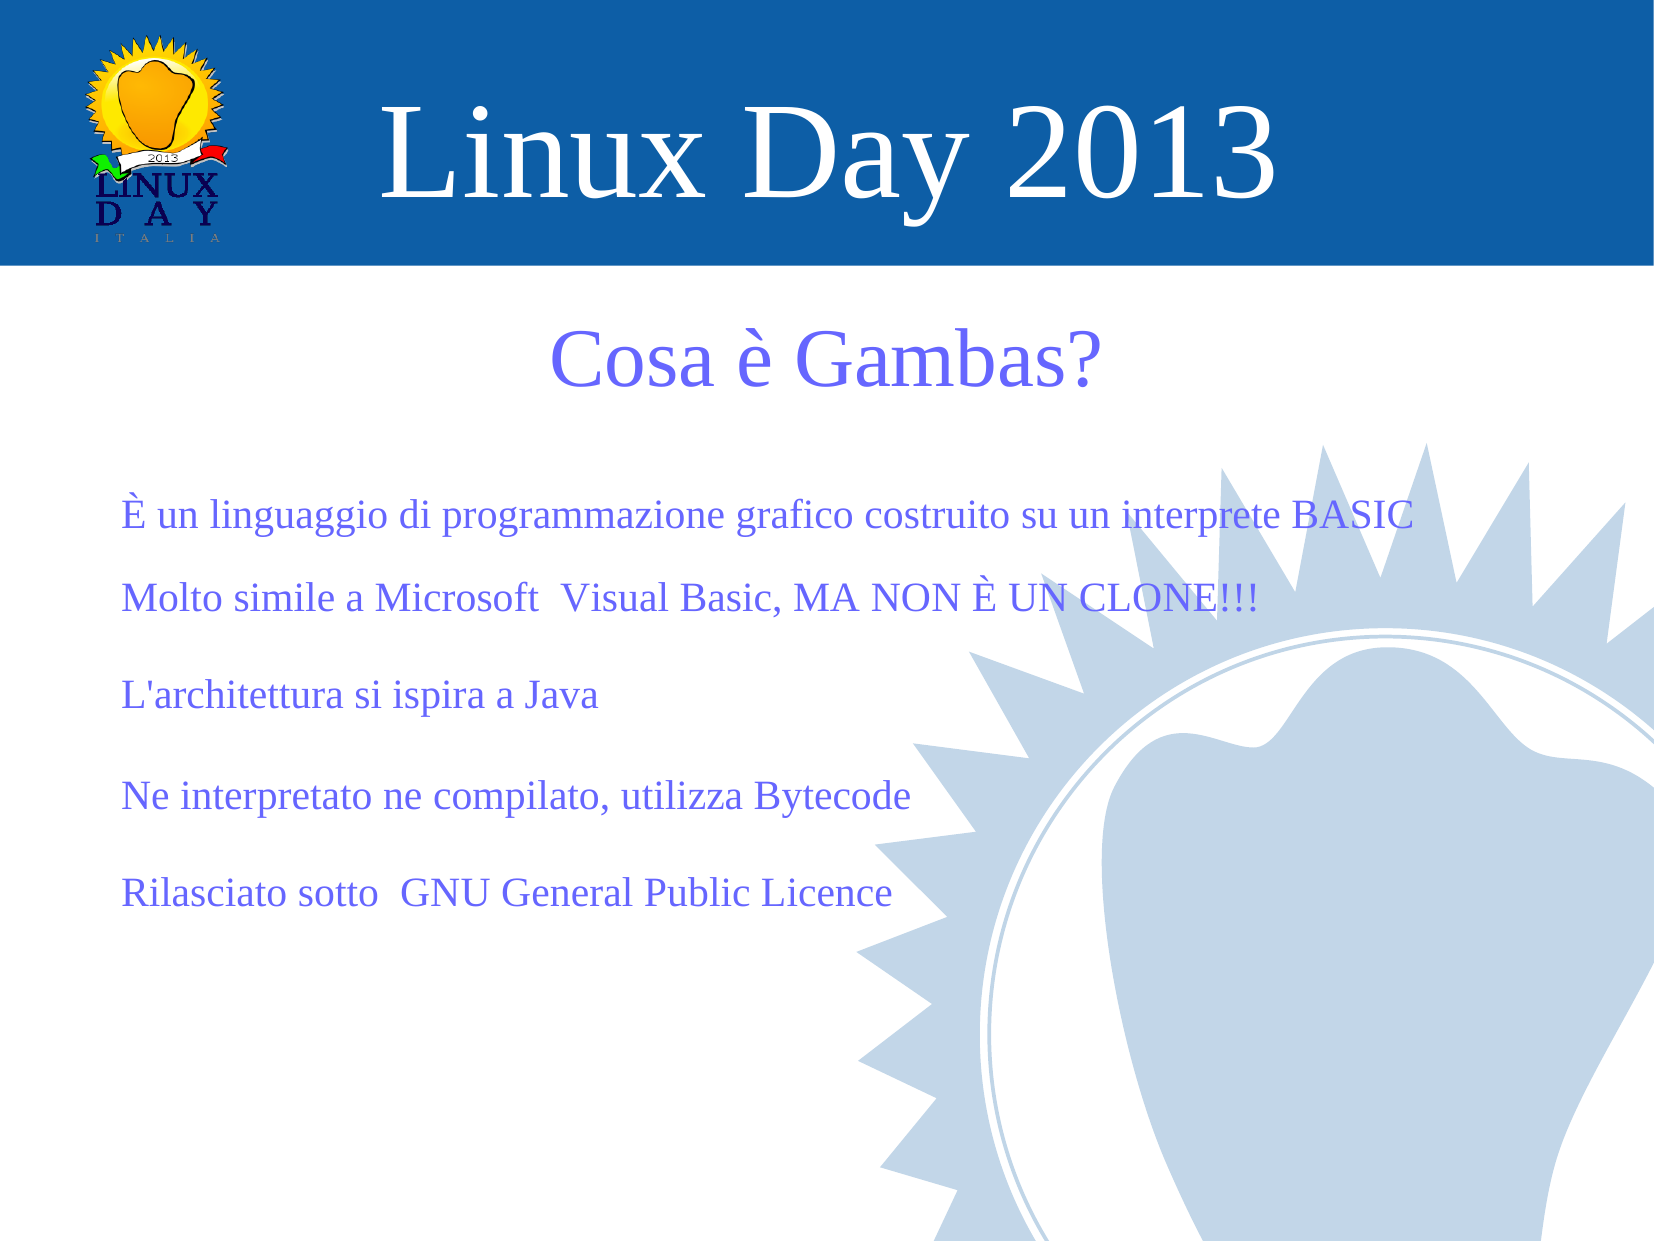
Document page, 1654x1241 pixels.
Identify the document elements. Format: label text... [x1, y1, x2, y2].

text_box È un linguaggio di programmazione grafico costruito su un interprete BASIC [106, 484, 1548, 546]
text_box Cosa è Gambas? [401, 305, 1252, 413]
text_box Ne interpretato ne compilato, utilizza Bytecode [106, 765, 1300, 827]
text_box Molto simile a Microsoft Visual Basic, MA NON È UN CLONE!!! [106, 566, 1430, 629]
title Linux Day 2013 [237, 47, 1483, 255]
text_box Rilasciato sotto GNU General Public Licence [106, 862, 993, 924]
text_box L'architettura si ispira a Java [106, 663, 1382, 726]
picture [76, 14, 237, 262]
